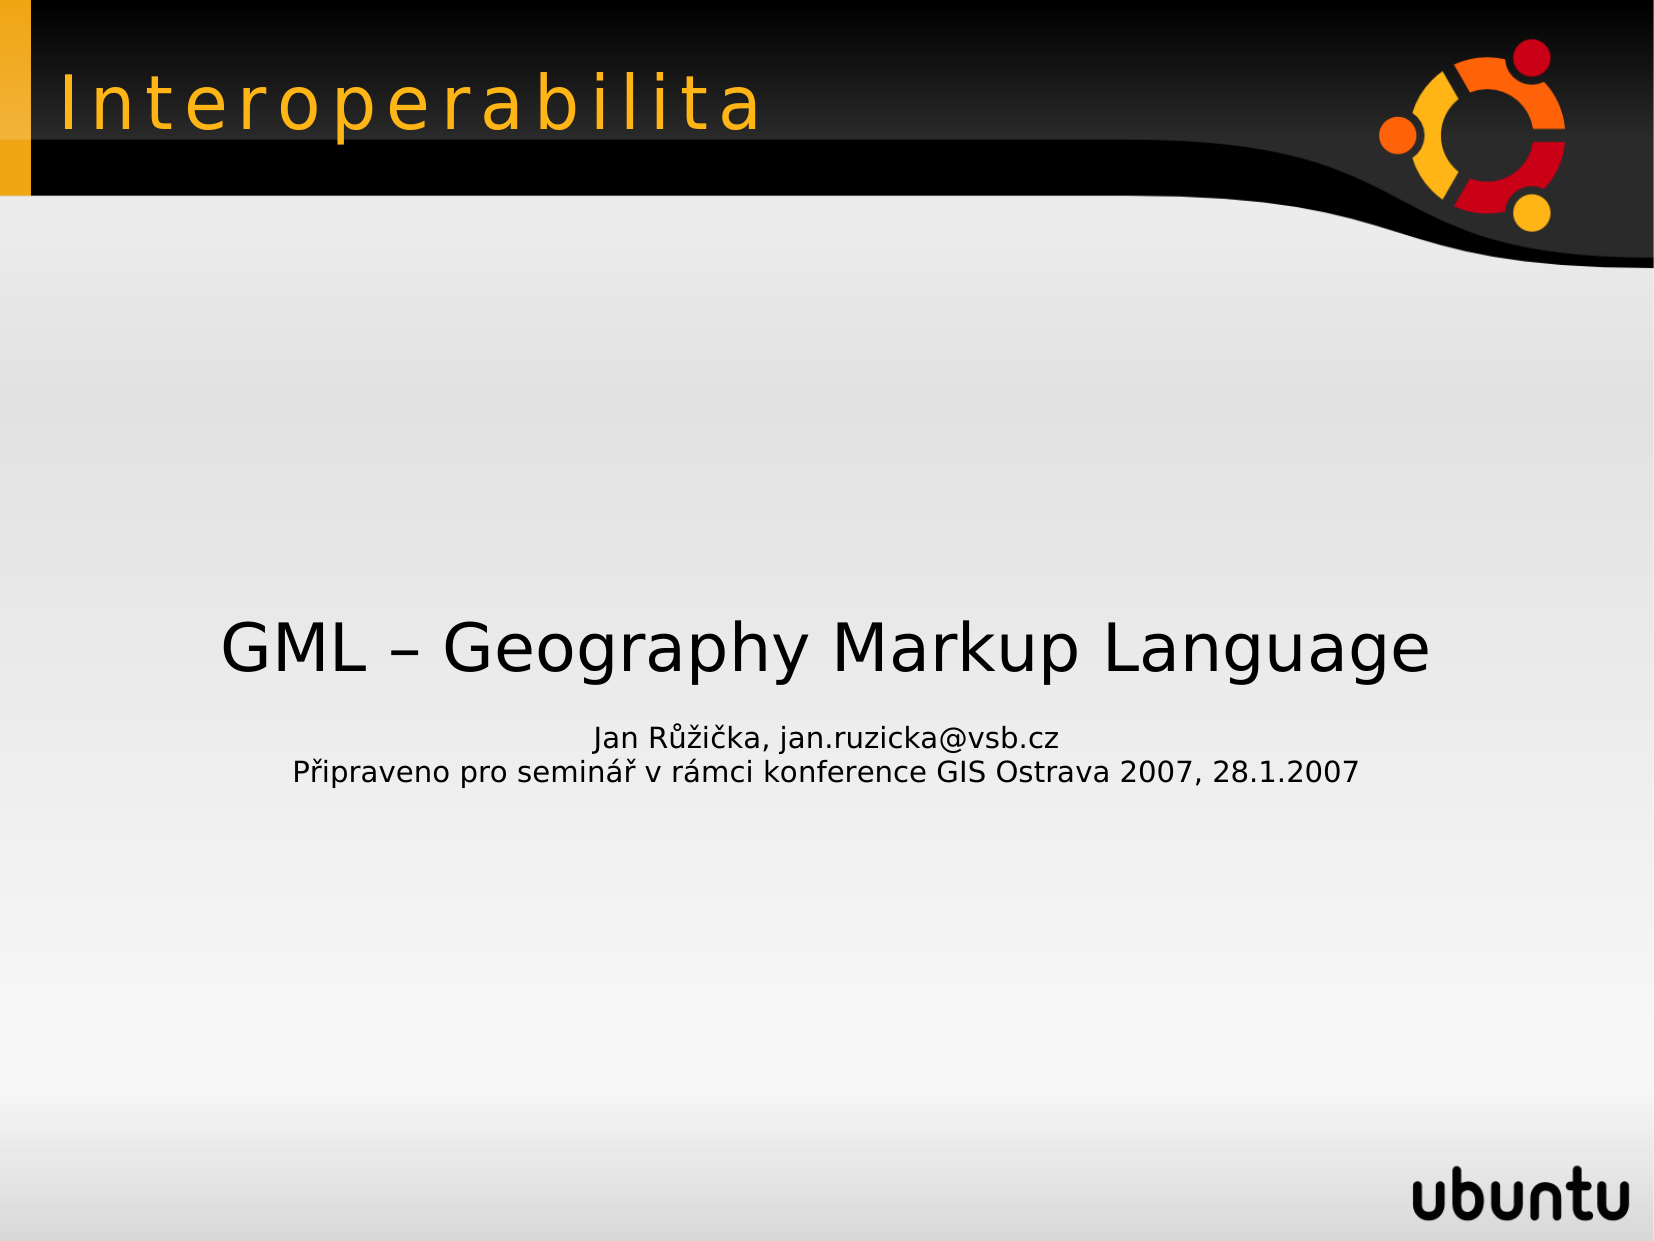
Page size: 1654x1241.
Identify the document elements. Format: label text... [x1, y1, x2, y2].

subtitle GML – Geography Markup Language Jan Růžička, jan.ruzicka@vsb.cz Připraveno pro seminář v rámci konference GIS Ostrava 2007, 28.1.2007 [82, 290, 1571, 1109]
title Interoperabilita [59, 29, 1270, 178]
picture [0, 0, 1654, 1241]
